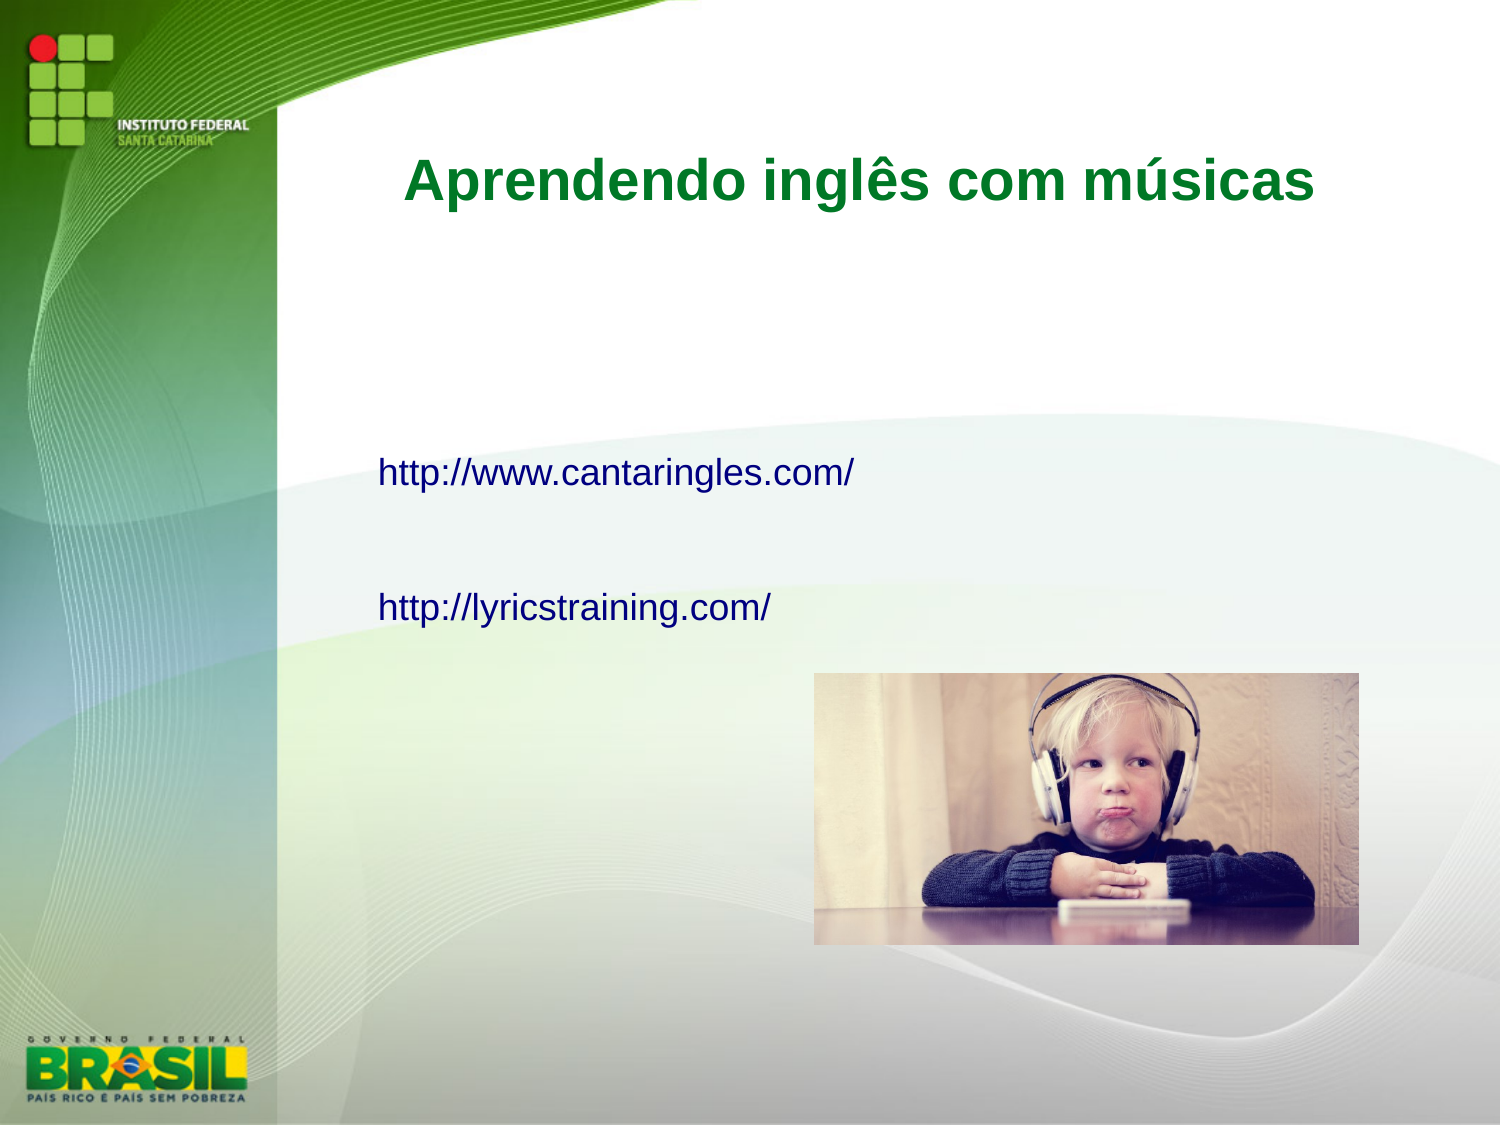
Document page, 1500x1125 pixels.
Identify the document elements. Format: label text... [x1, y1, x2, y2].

title Aprendendo inglês com músicas [75, 82, 1425, 271]
list http://www.cantaringles.com/ http://lyricstraining.com/ [377, 425, 1394, 918]
title [75, 44, 1425, 82]
picture [0, 0, 1500, 1125]
